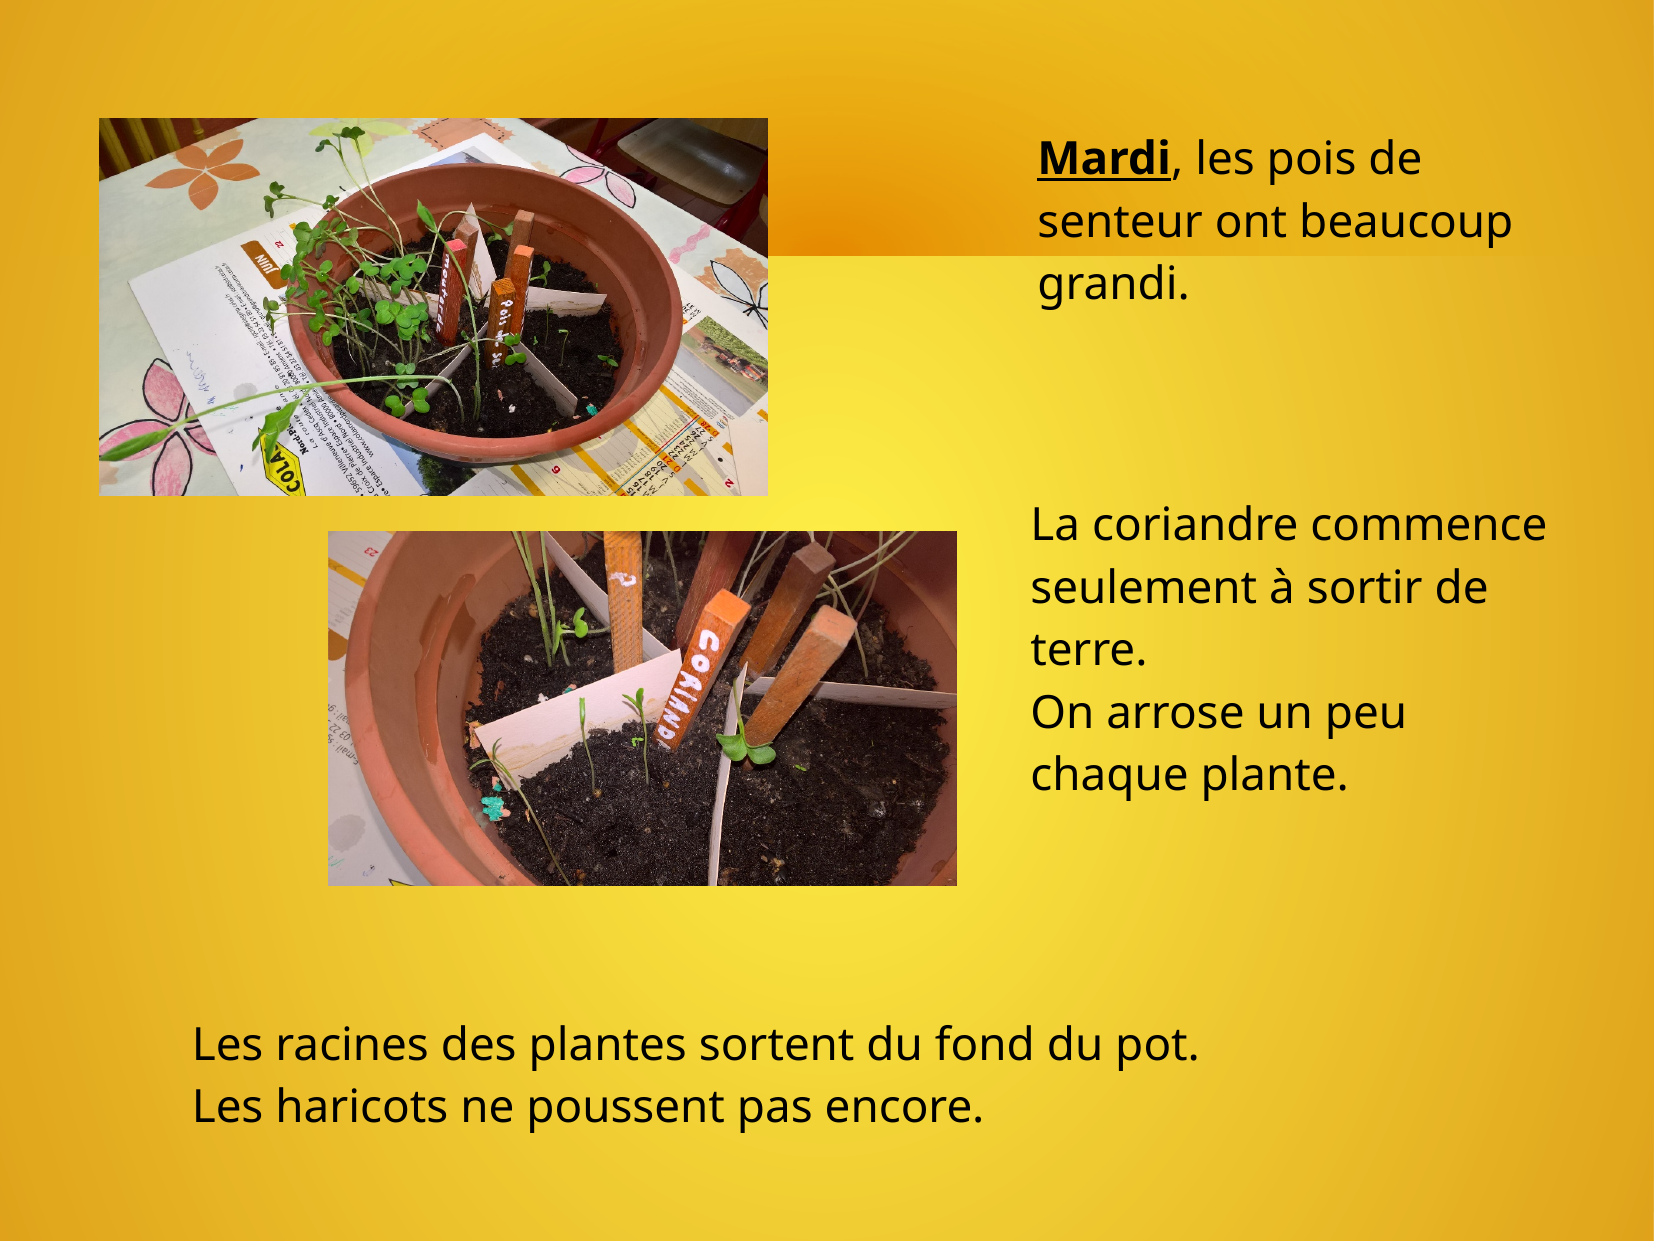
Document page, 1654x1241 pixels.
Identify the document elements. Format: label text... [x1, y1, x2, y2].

picture [99, 118, 768, 496]
picture [328, 531, 957, 886]
text_box La coriandre commence seulement à sortir de terre. On arrose un peu chaque plante. [1015, 484, 1578, 783]
text_box Les racines des plantes sortent du fond du pot. Les haricots ne poussent pas encore. [177, 1003, 1480, 1133]
text_box Mardi, les pois de senteur ont beaucoup grandi. [1022, 118, 1578, 304]
